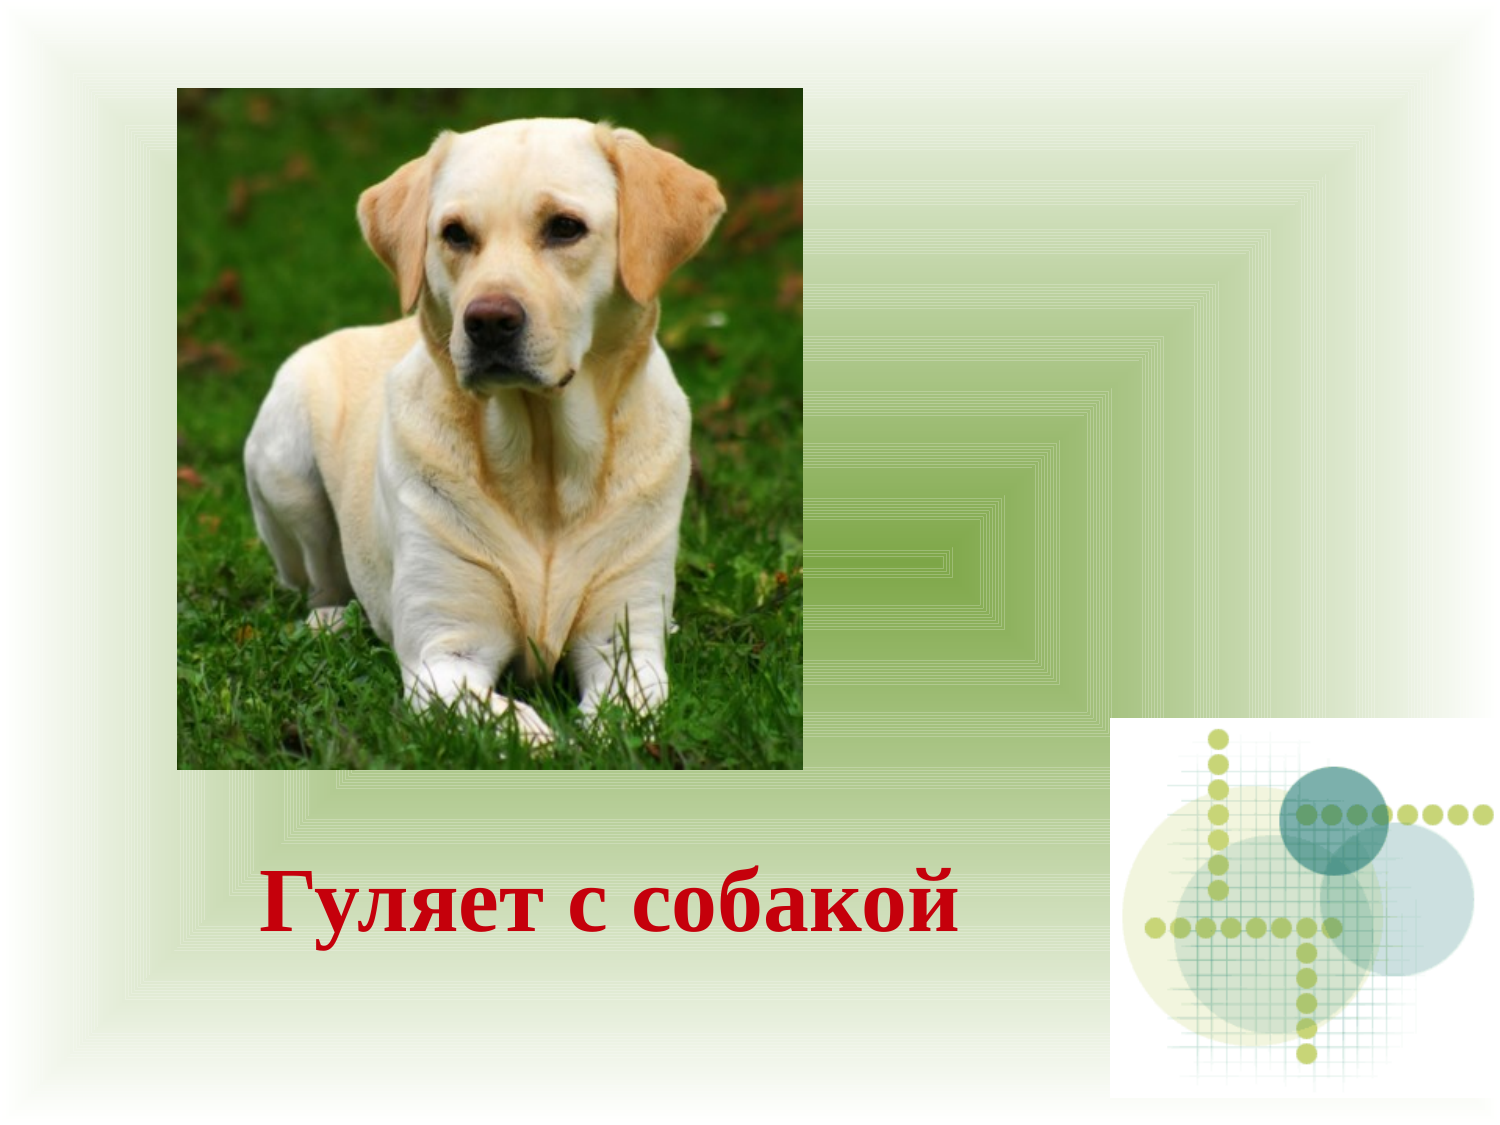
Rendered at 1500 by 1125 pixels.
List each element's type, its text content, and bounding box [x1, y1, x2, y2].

text_box Гуляет с собакой [29, 324, 1191, 1053]
picture [177, 88, 803, 324]
